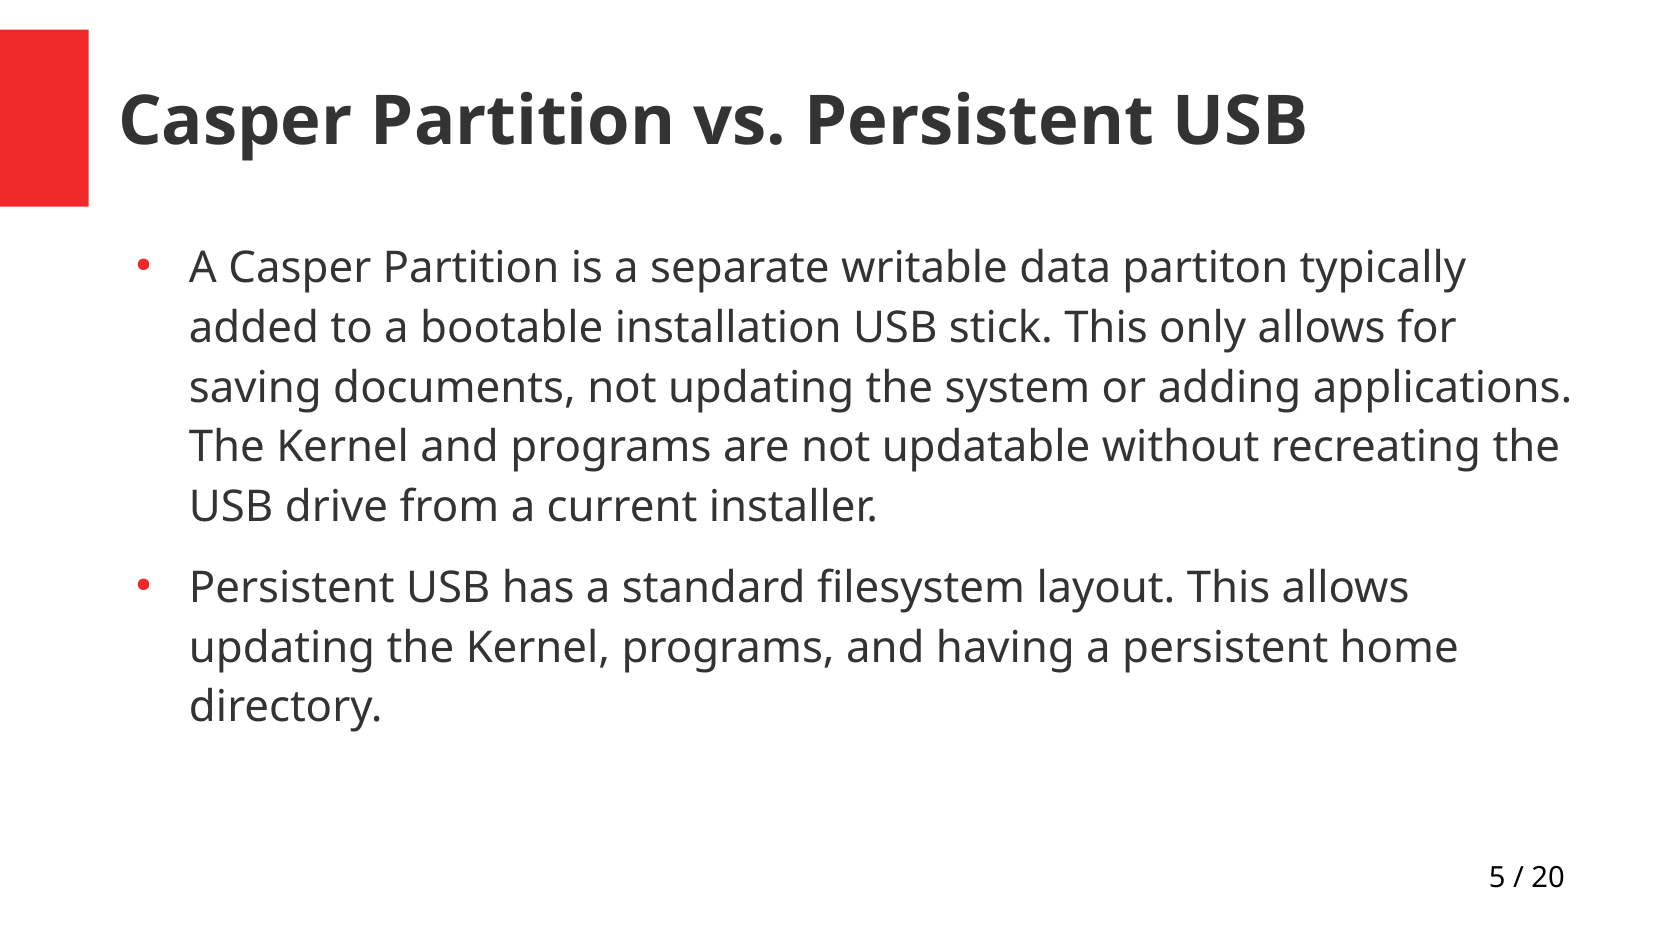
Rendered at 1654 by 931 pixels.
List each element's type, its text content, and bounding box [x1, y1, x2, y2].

title Casper Partition vs. Persistent USB [118, 29, 1595, 207]
list A Casper Partition is a separate writable data partiton typically added to a bootable installation USB stick. This only allows for saving documents, not updating the system or adding applications. The Kernel and programs are not updatable without recreating the USB drive from a current installer. Persistent USB has a standard filesystem layout. This allows updating the Kernel, programs, and having a persistent home directory. [118, 236, 1595, 798]
